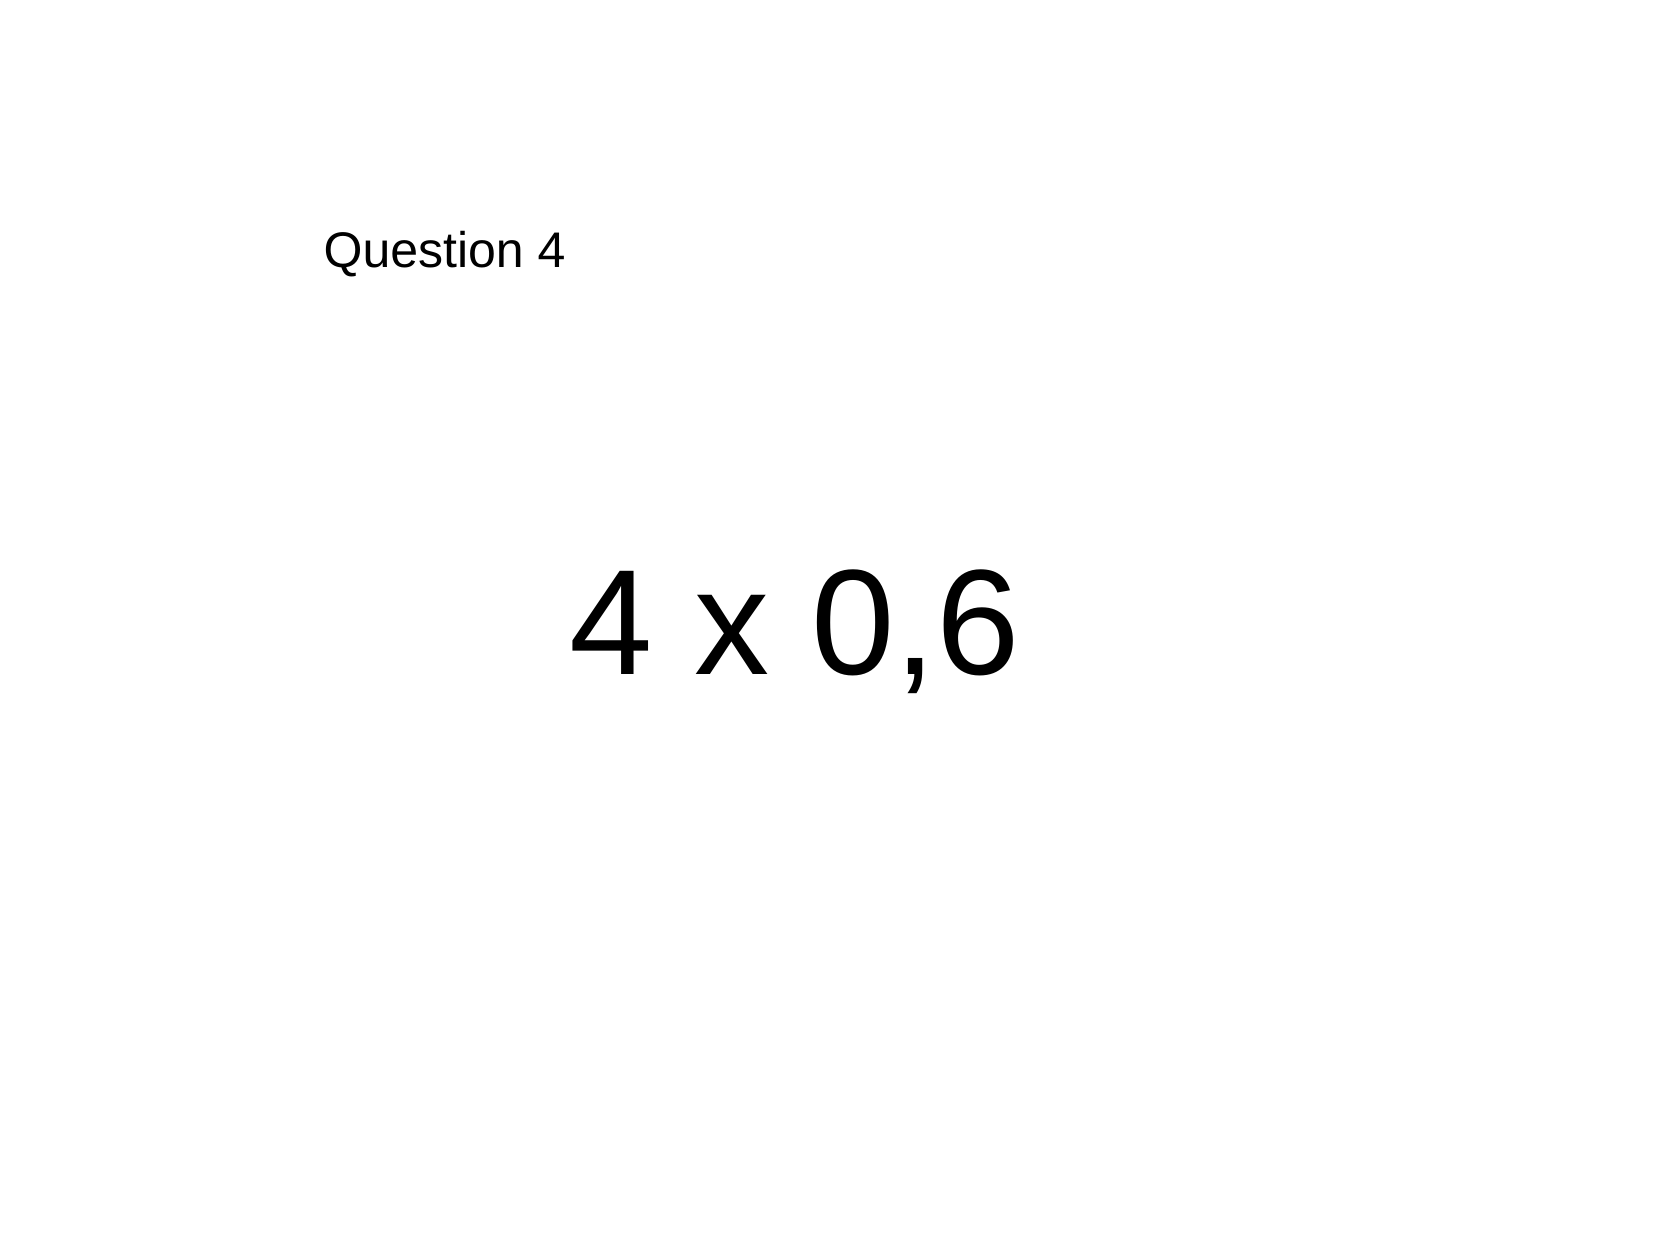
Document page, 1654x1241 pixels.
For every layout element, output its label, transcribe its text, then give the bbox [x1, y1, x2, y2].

text_box Question 4 [309, 214, 581, 286]
text_box 4 x 0,6 [555, 531, 1036, 714]
